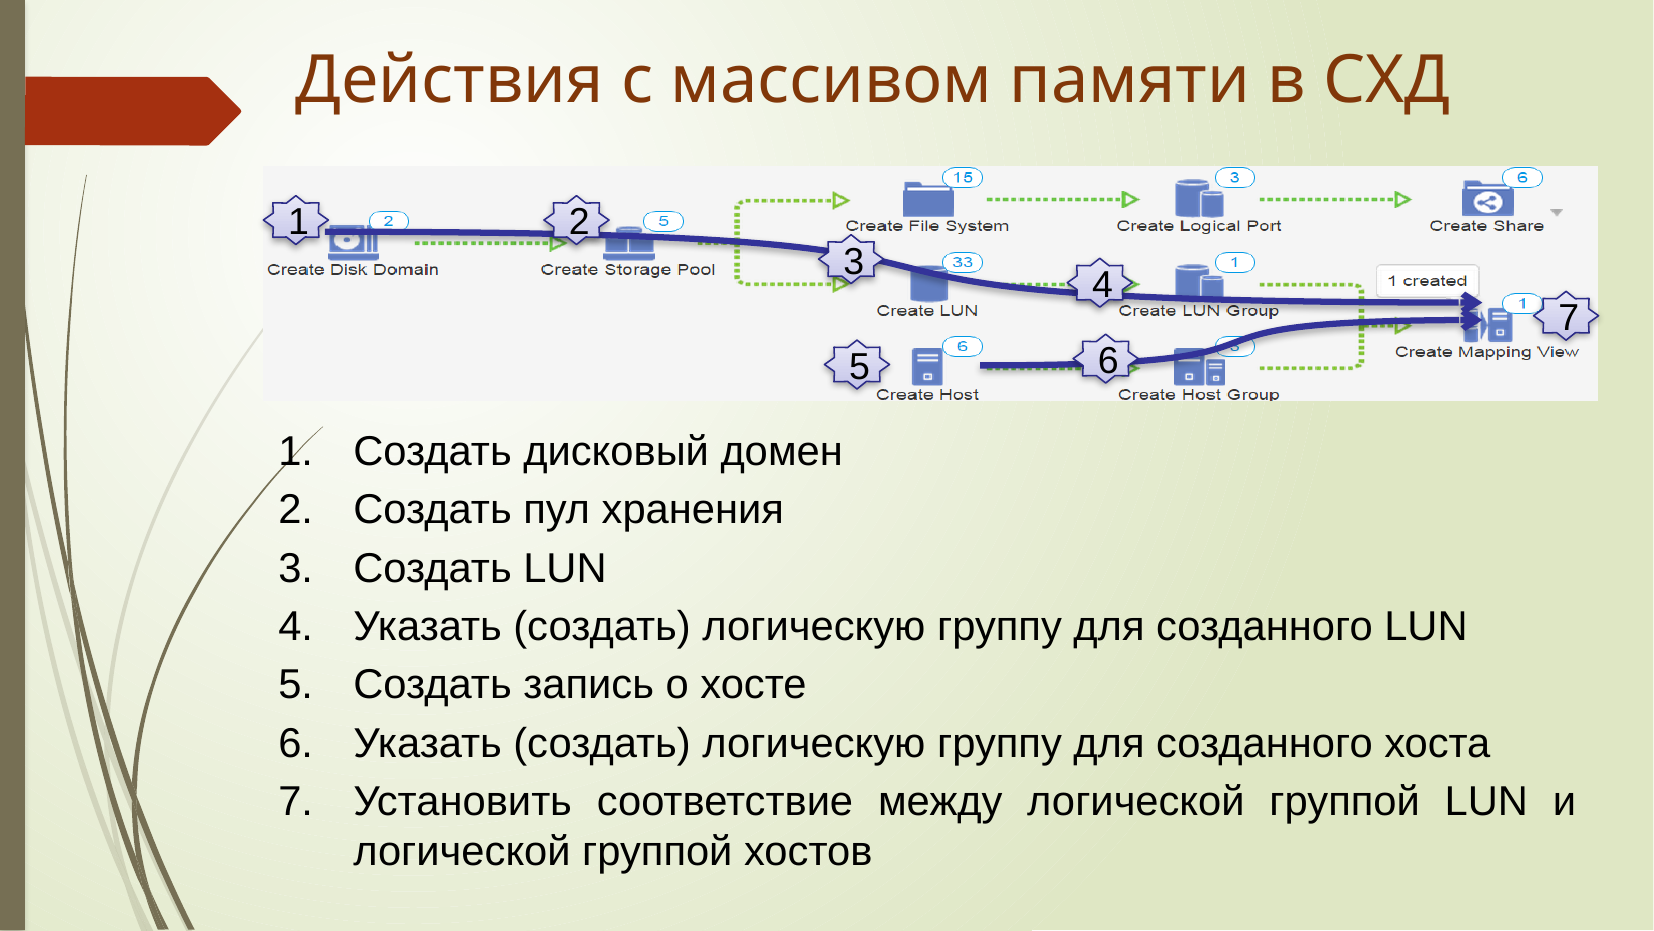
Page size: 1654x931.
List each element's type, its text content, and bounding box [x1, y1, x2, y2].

text_box 5 [824, 340, 890, 389]
text_box 4 [1067, 258, 1133, 308]
picture [263, 166, 1598, 401]
text_box 7 [1533, 291, 1599, 341]
text_box 6 [1073, 334, 1139, 384]
text_box 3 [818, 234, 884, 284]
text_box 1 [263, 195, 329, 245]
text_box 2 [543, 195, 610, 245]
title Действия с массивом памяти в СХД [295, 0, 1561, 155]
list Создать дисковый домен Создать пул хранения Создать LUN Указать (создать) логическую группу для созданного LUN Создать запись о хосте Указать (создать) логическую группу для созданного хоста Установить соответствие между логической группой LUN и логической группой хостов [263, 416, 1592, 886]
